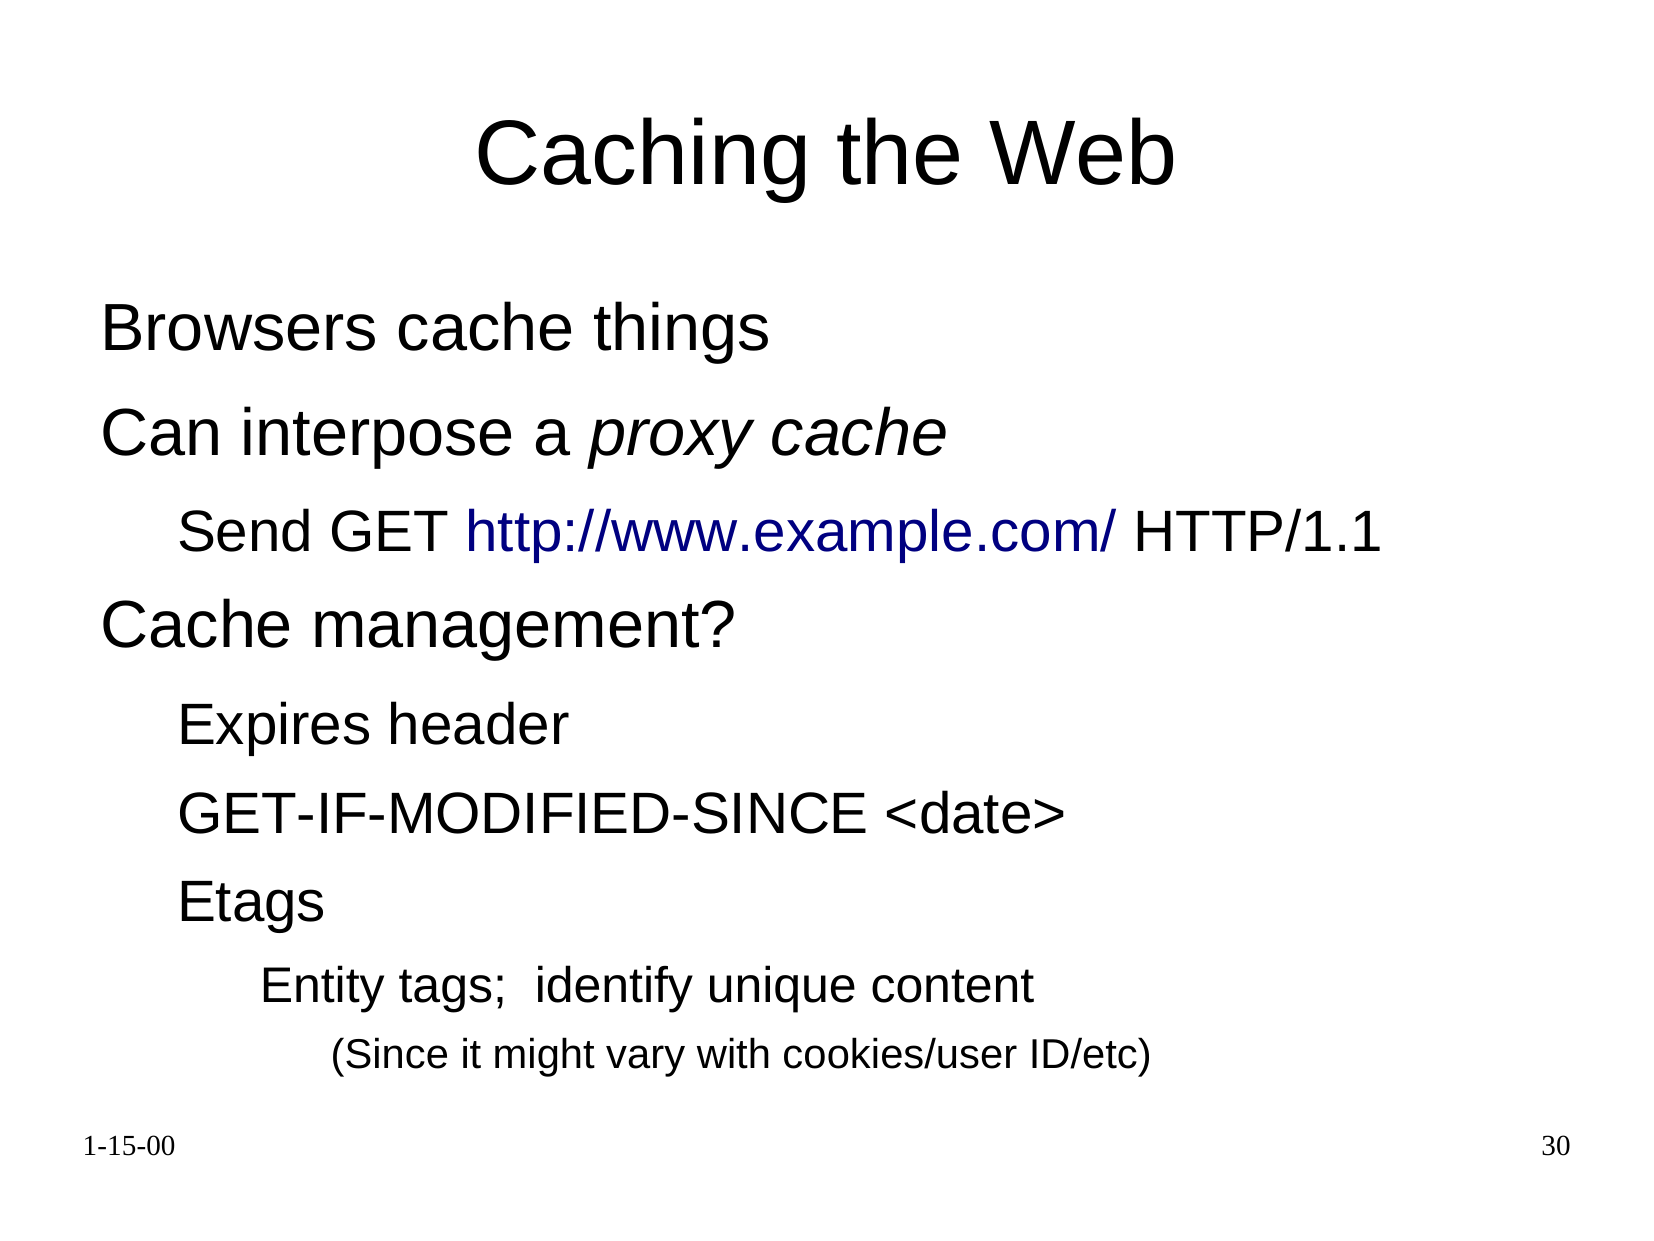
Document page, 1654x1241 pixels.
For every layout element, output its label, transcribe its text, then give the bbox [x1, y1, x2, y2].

title Caching the Web [82, 56, 1571, 250]
list Browsers cache things Can interpose a proxy cache Send GET http://www.example.com/ HTTP/1.1 Cache management? Expires header GET-IF-MODIFIED-SINCE <date> Etags Entity tags; identify unique content (Since it might vary with cookies/user ID/etc) [82, 290, 1571, 1145]
